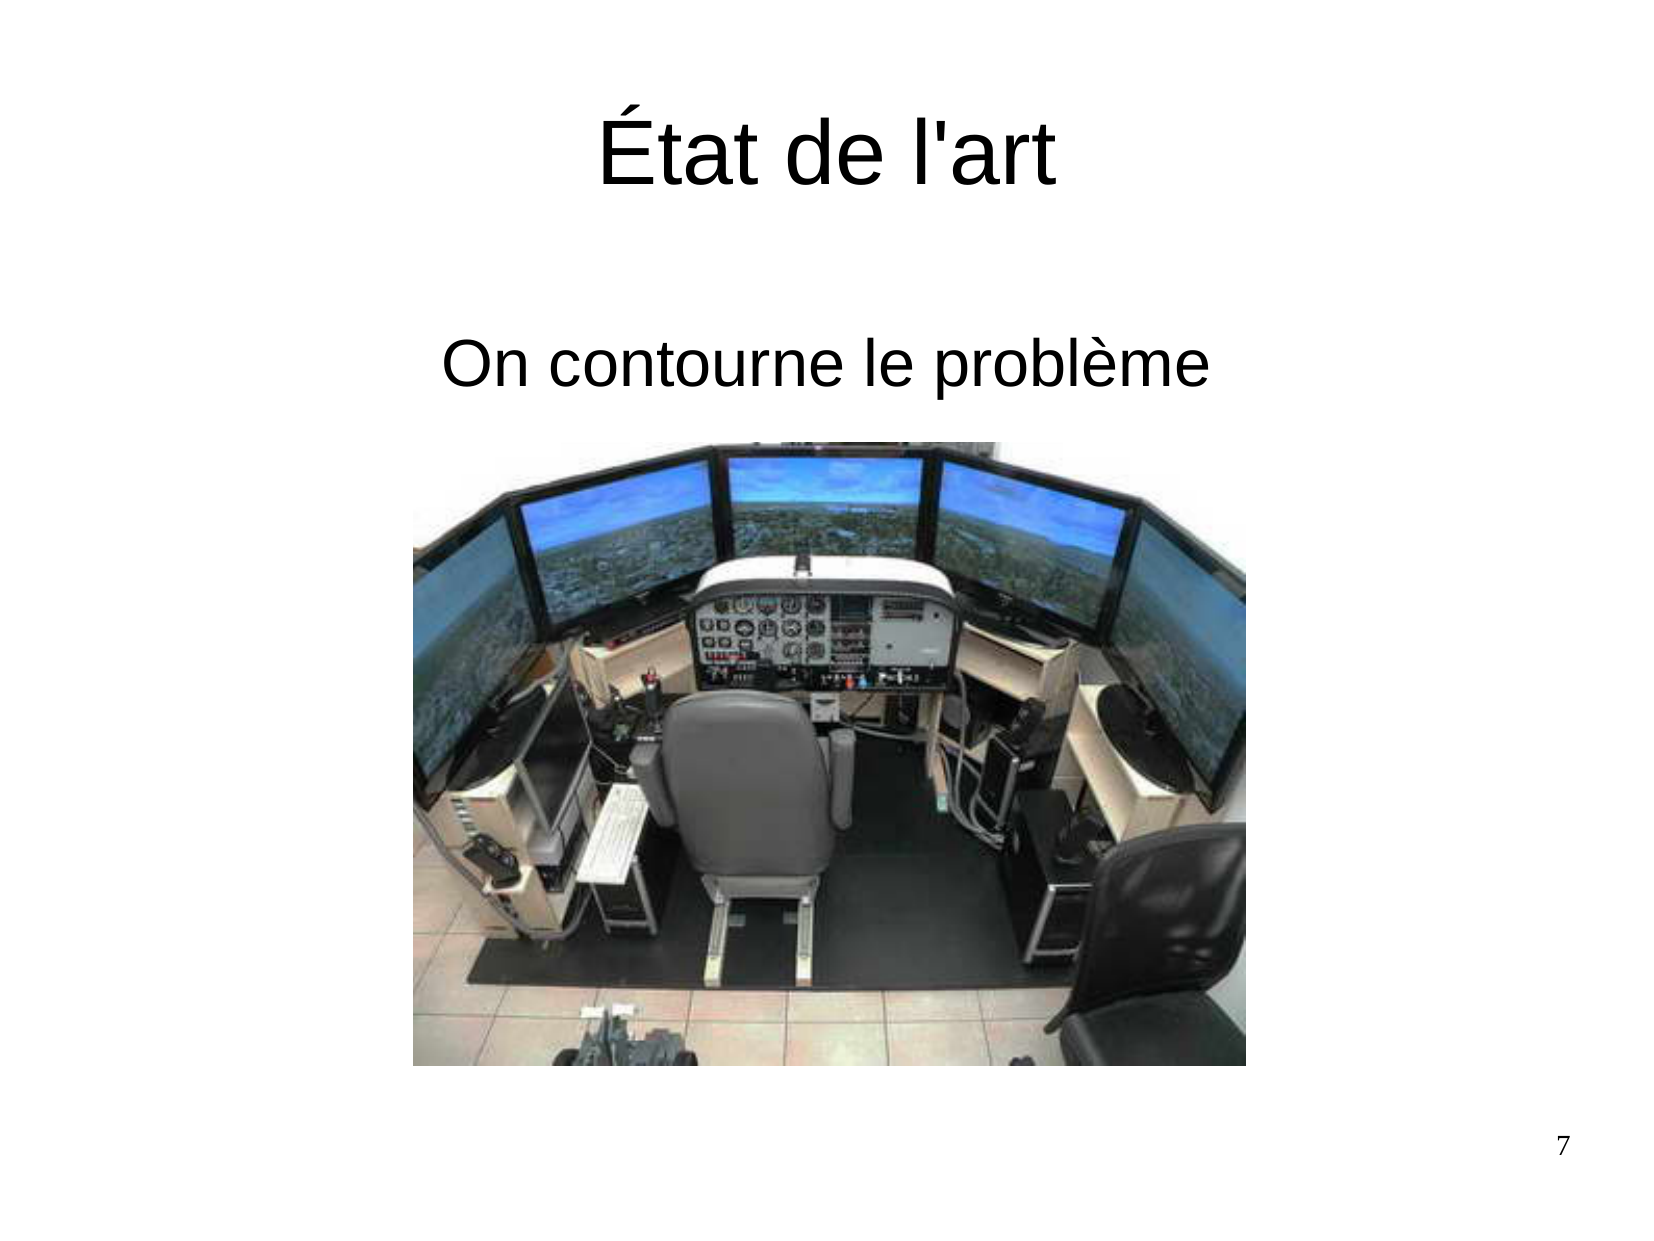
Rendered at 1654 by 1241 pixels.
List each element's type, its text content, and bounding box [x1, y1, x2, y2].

title État de l'art [82, 56, 1571, 250]
subtitle On contourne le problème [82, 297, 1571, 1102]
picture [413, 442, 1246, 1066]
